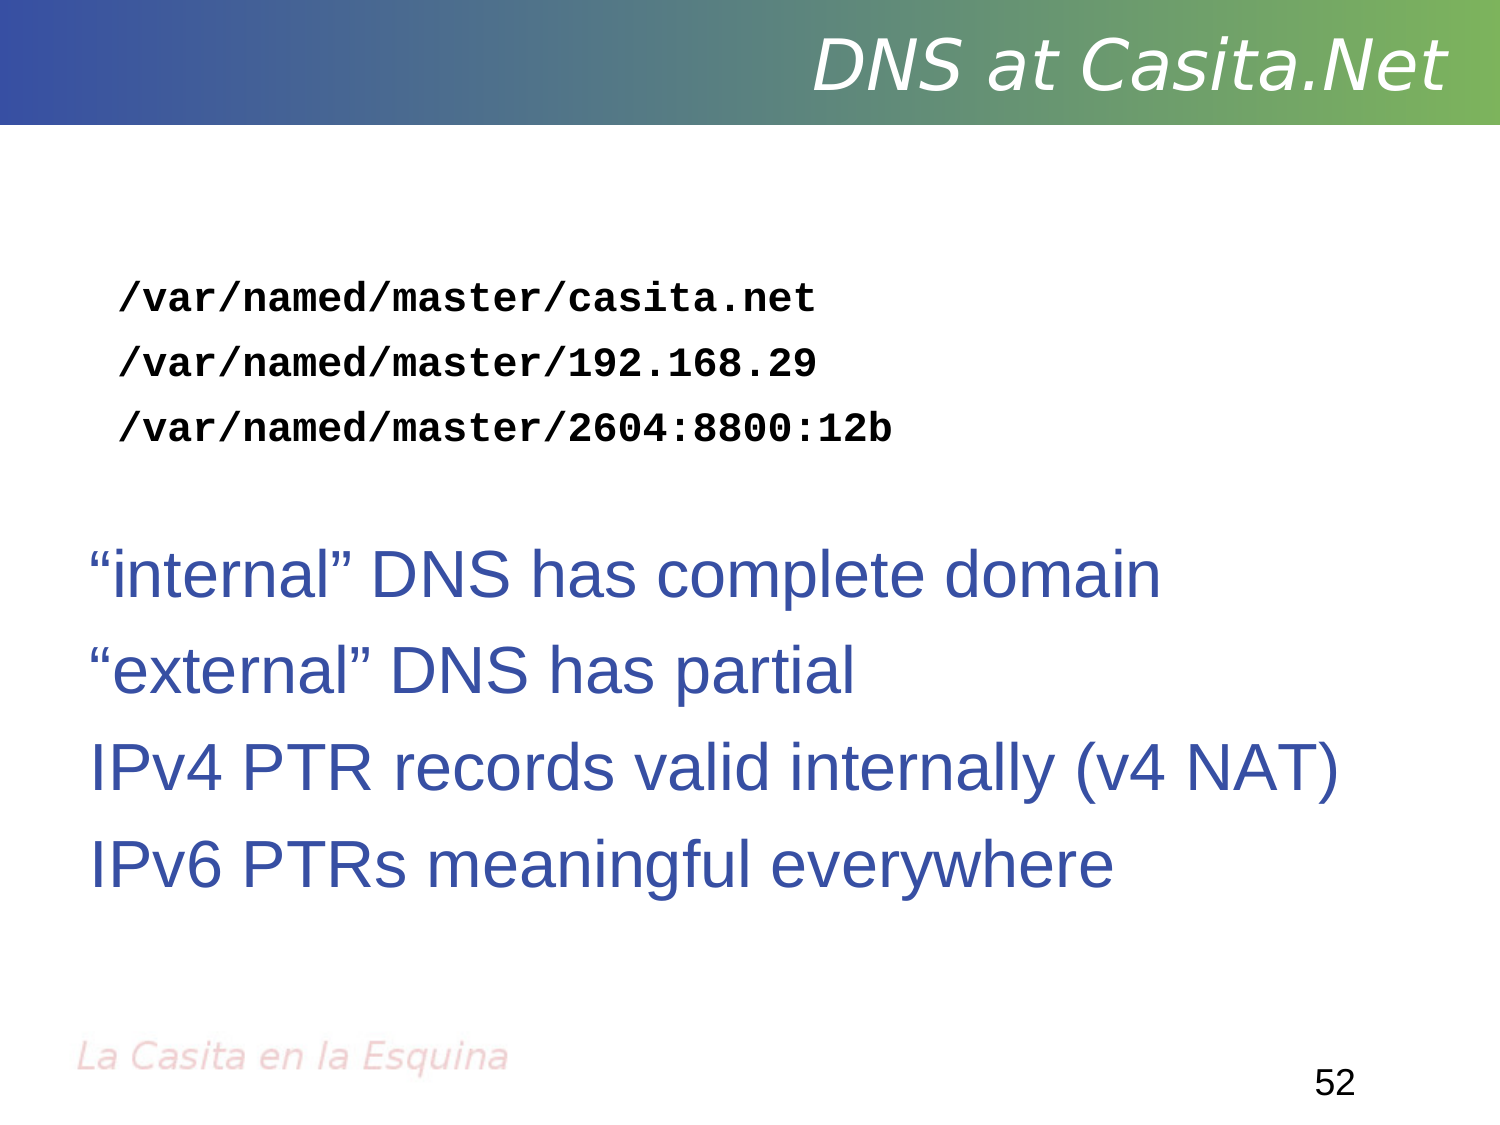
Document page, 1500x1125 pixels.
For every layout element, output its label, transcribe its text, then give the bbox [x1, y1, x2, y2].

picture [45, 1019, 545, 1095]
list /var/named/master/casita.net /var/named/master/192.168.29 /var/named/master/2604:8800:12b “internal” DNS has complete domain “external” DNS has partial IPv4 PTR records valid internally (v4 NAT) IPv6 PTRs meaningful everywhere [75, 262, 1426, 1006]
title DNS at Casita.Net [62, 12, 1463, 113]
